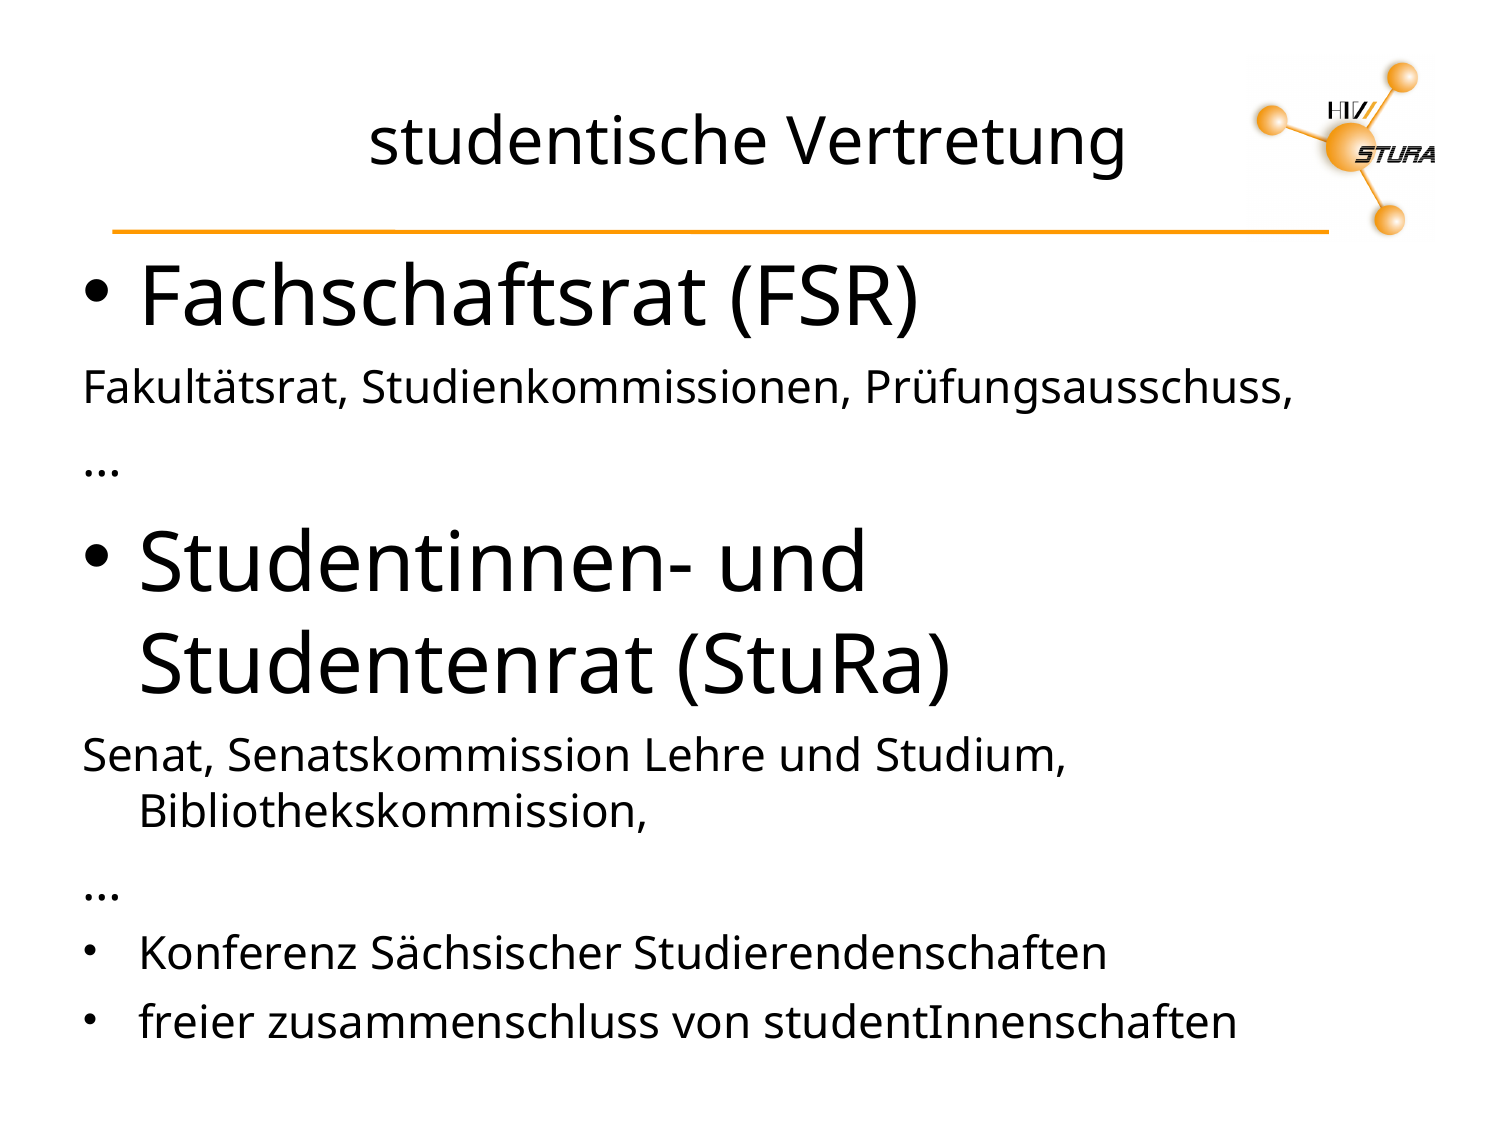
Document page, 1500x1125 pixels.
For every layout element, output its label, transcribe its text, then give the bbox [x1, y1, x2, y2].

list Fachschaftsrat (FSR) Fakultätsrat, Studienkommissionen, Prüfungsausschuss, … Studentinnen- und Studentenrat (StuRa) Senat, Senatskommission Lehre und Studium, Bibliothekskommission, … Konferenz Sächsischer Studierendenschaften freier zusammenschluss von studentInnenschaften [67, 236, 1418, 1063]
picture [1246, 54, 1435, 242]
title studentische Vertretung [74, 45, 1424, 233]
